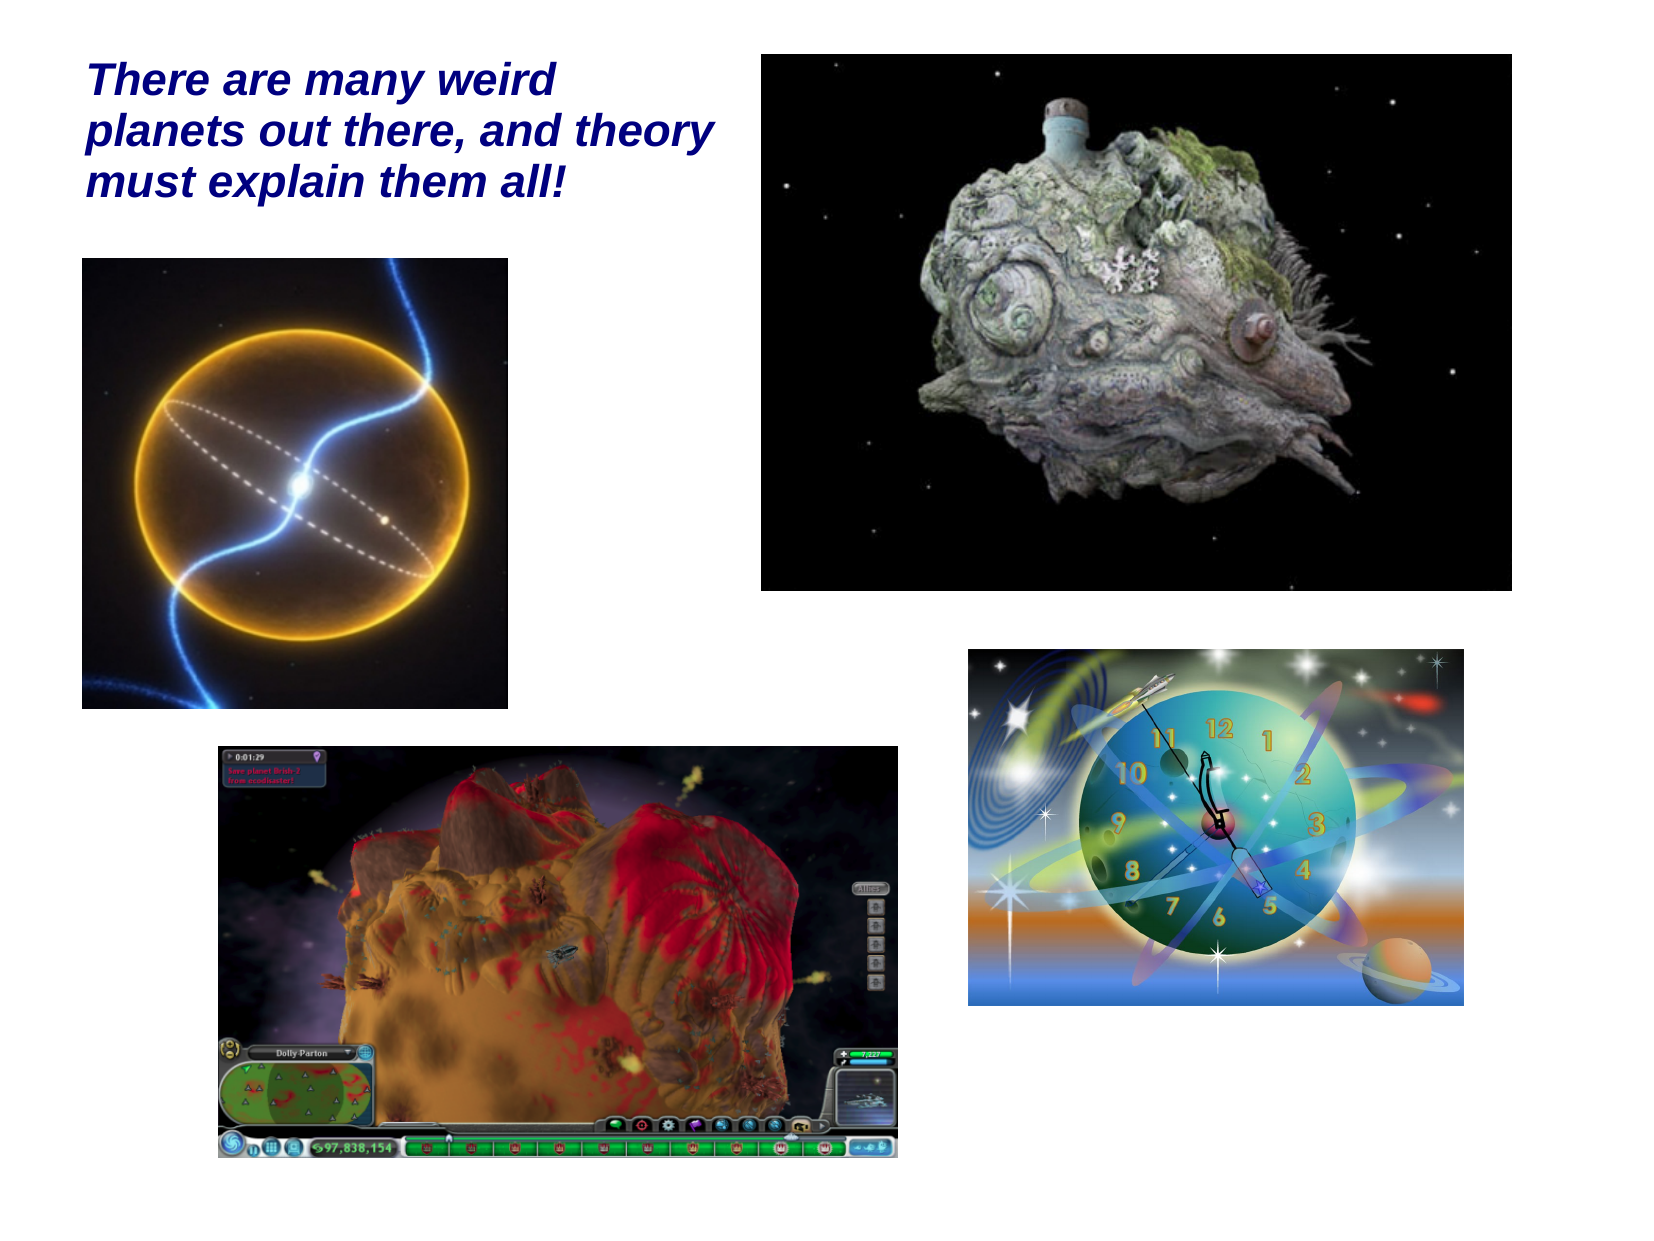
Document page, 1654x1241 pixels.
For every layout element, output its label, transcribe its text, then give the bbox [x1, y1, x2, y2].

text_box There are many weird planets out there, and theory must explain them all! [70, 47, 733, 216]
picture [218, 746, 898, 1158]
picture [761, 54, 1512, 591]
picture [82, 258, 508, 709]
picture [968, 649, 1464, 1006]
